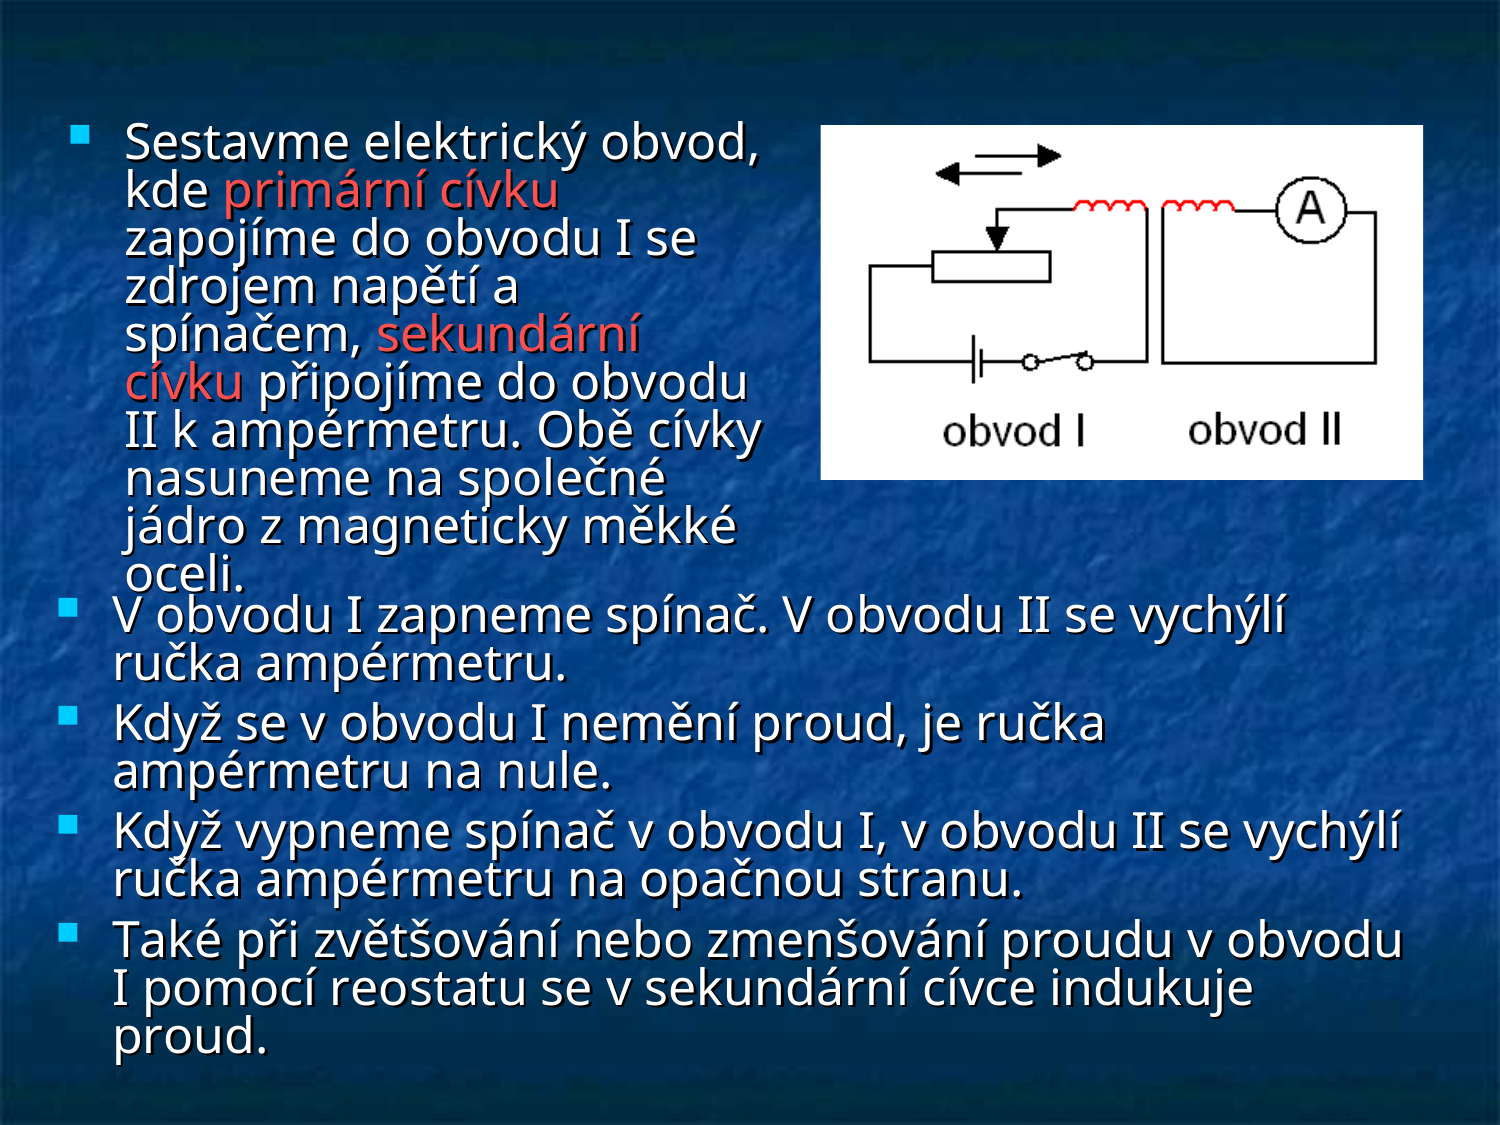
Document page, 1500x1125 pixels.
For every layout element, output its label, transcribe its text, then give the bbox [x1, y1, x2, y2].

text_box V obvodu I zapneme spínač. V obvodu II se vychýlí ručka ampérmetru. Když se v obvodu I nemění proud, je ručka ampérmetru na nule. Když vypneme spínač v obvodu I, v obvodu II se vychýlí ručka ampérmetru na opačnou stranu. Také při zvětšování nebo zmenšování proudu v obvodu I pomocí reostatu se v sekundární cívce indukuje proud. [41, 586, 1424, 905]
picture [0, 0, 1500, 1125]
list Sestavme elektrický obvod, kde primární cívku zapojíme do obvodu I se zdrojem napětí a spínačem, sekundární cívku připojíme do obvodu II k ampérmetru. Obě cívky nasuneme na společné jádro z magneticky měkké oceli. [53, 113, 786, 586]
